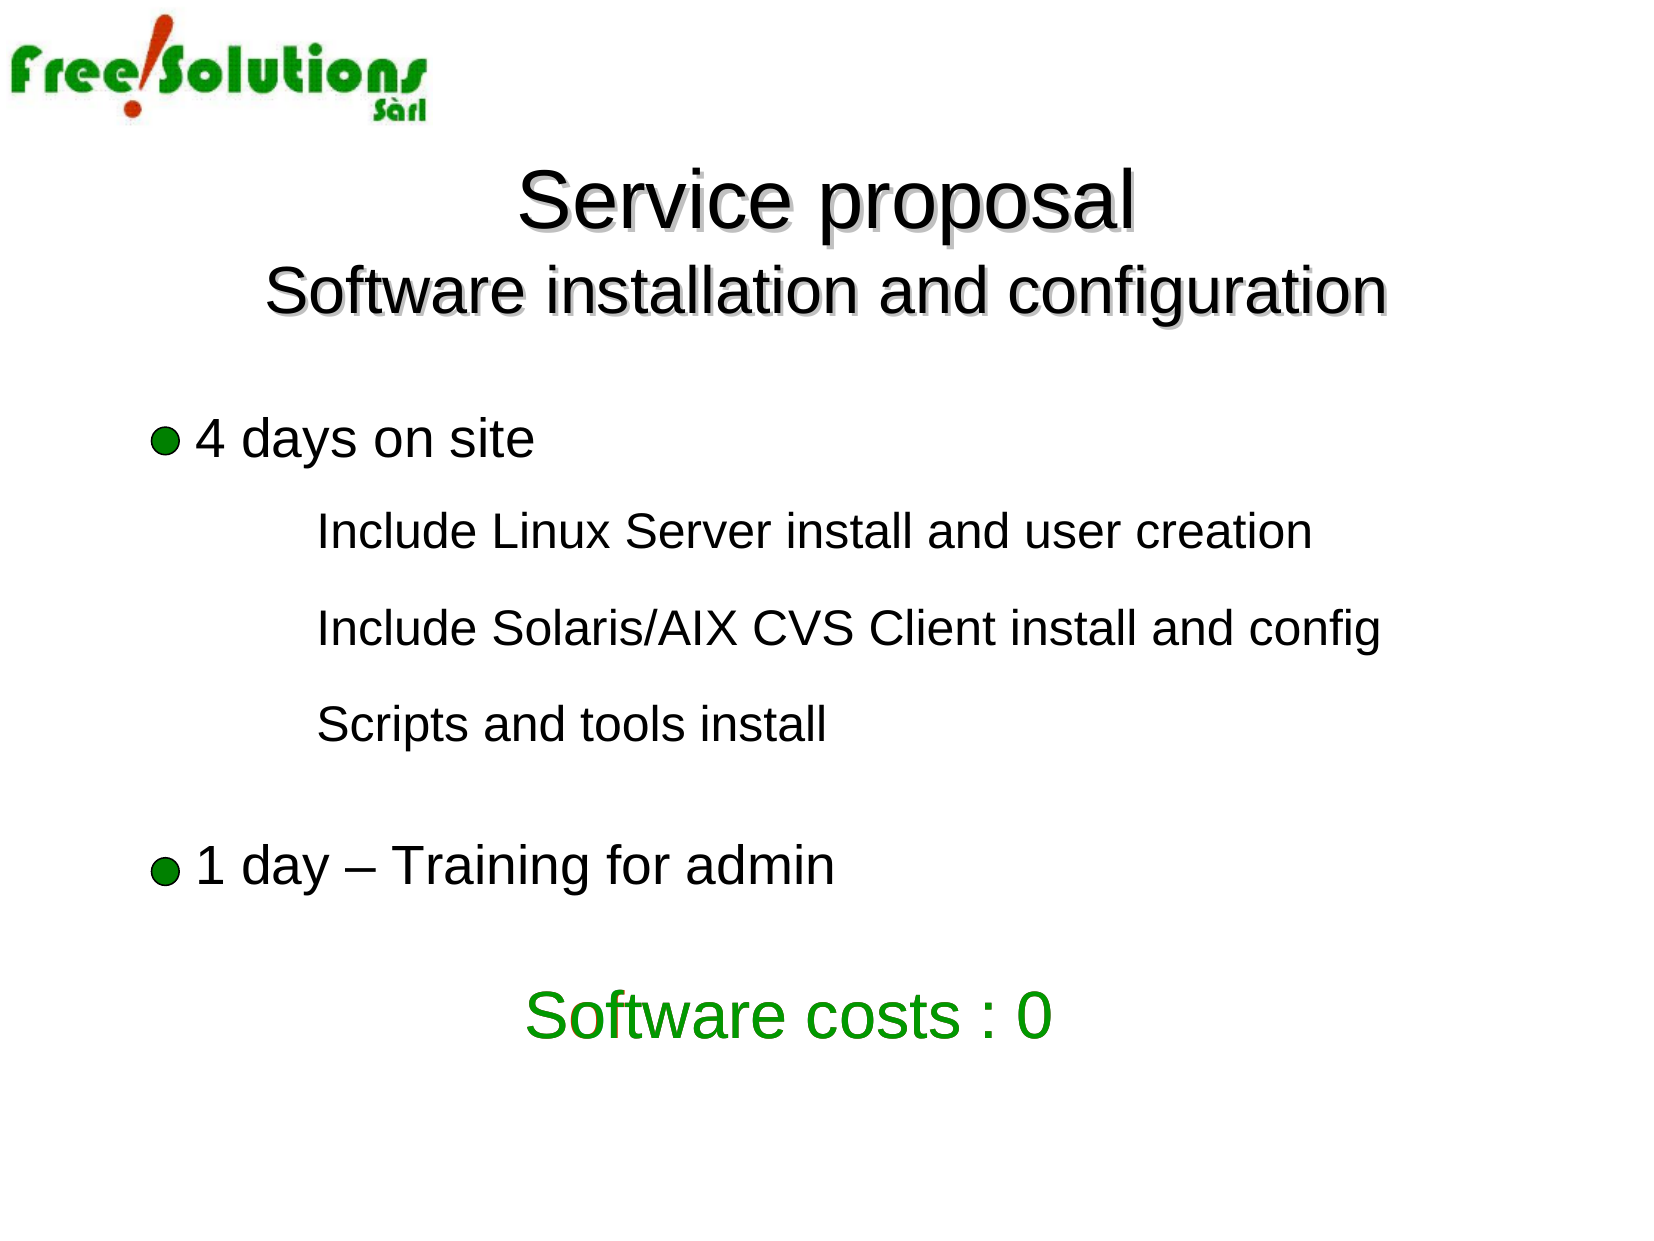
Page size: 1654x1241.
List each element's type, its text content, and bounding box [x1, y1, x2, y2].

text_box [151, 427, 180, 455]
text_box Software installation and configuration [186, 245, 1468, 336]
title Service proposal [124, 124, 1530, 276]
text_box Software costs : 0 [509, 969, 1268, 1061]
picture [6, 6, 433, 130]
text_box 4 days on site [165, 399, 579, 483]
text_box Scripts and tools install [137, 688, 937, 786]
text_box Include Linux Server install and user creation [137, 496, 1475, 592]
text_box Include Solaris/AIX CVS Client install and config [137, 592, 1484, 689]
text_box 1 day – Training for admin [165, 826, 993, 910]
text_box [151, 857, 165, 886]
